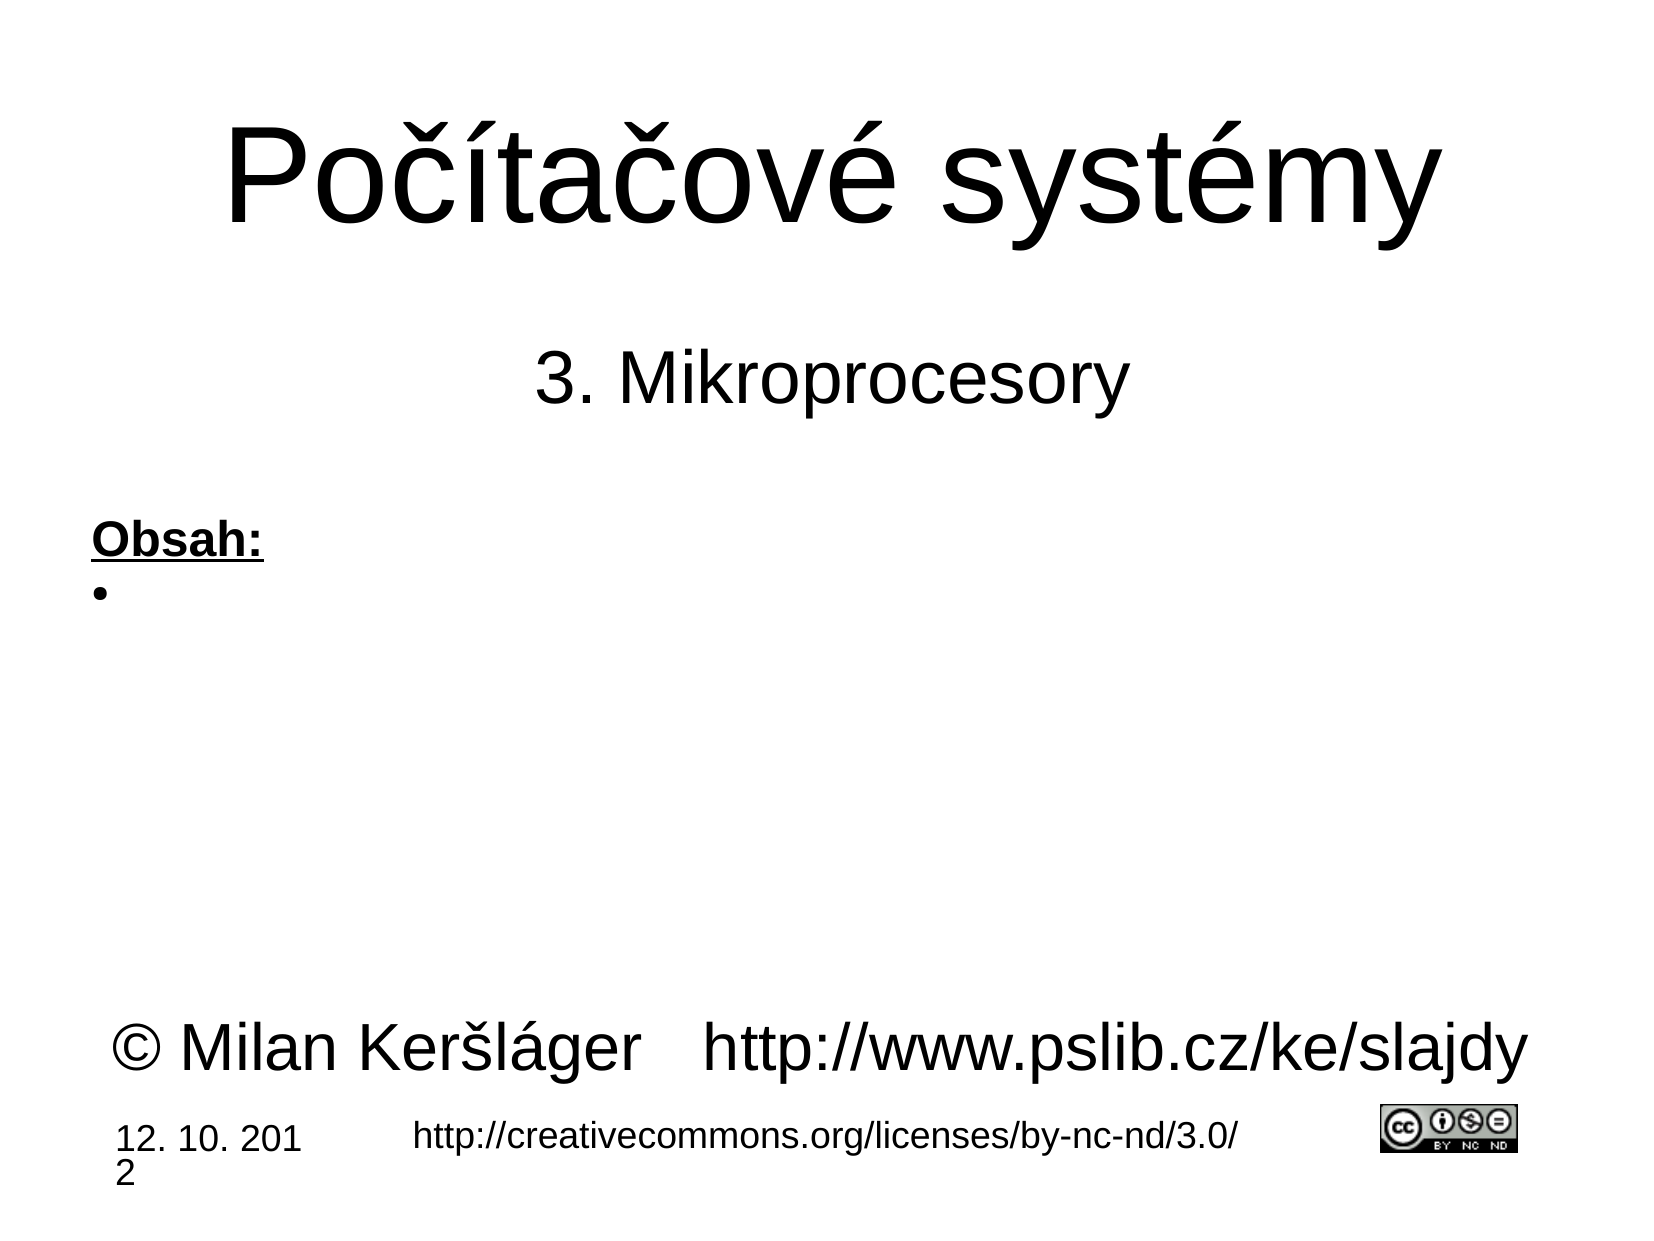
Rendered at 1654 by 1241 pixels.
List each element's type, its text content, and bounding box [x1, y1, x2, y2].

list © Milan Keršláger http://www.pslib.cz/ke/slajdy [76, 1009, 1565, 1087]
title Počítačové systémy 3. Mikroprocesory [88, 56, 1577, 461]
text_box http://creativecommons.org/licenses/by-nc-nd/3.0/ [339, 1107, 1313, 1165]
text_box 12.10.2012 [100, 1110, 337, 1168]
text_box Obsah: [76, 503, 1583, 631]
picture [1380, 1104, 1518, 1153]
